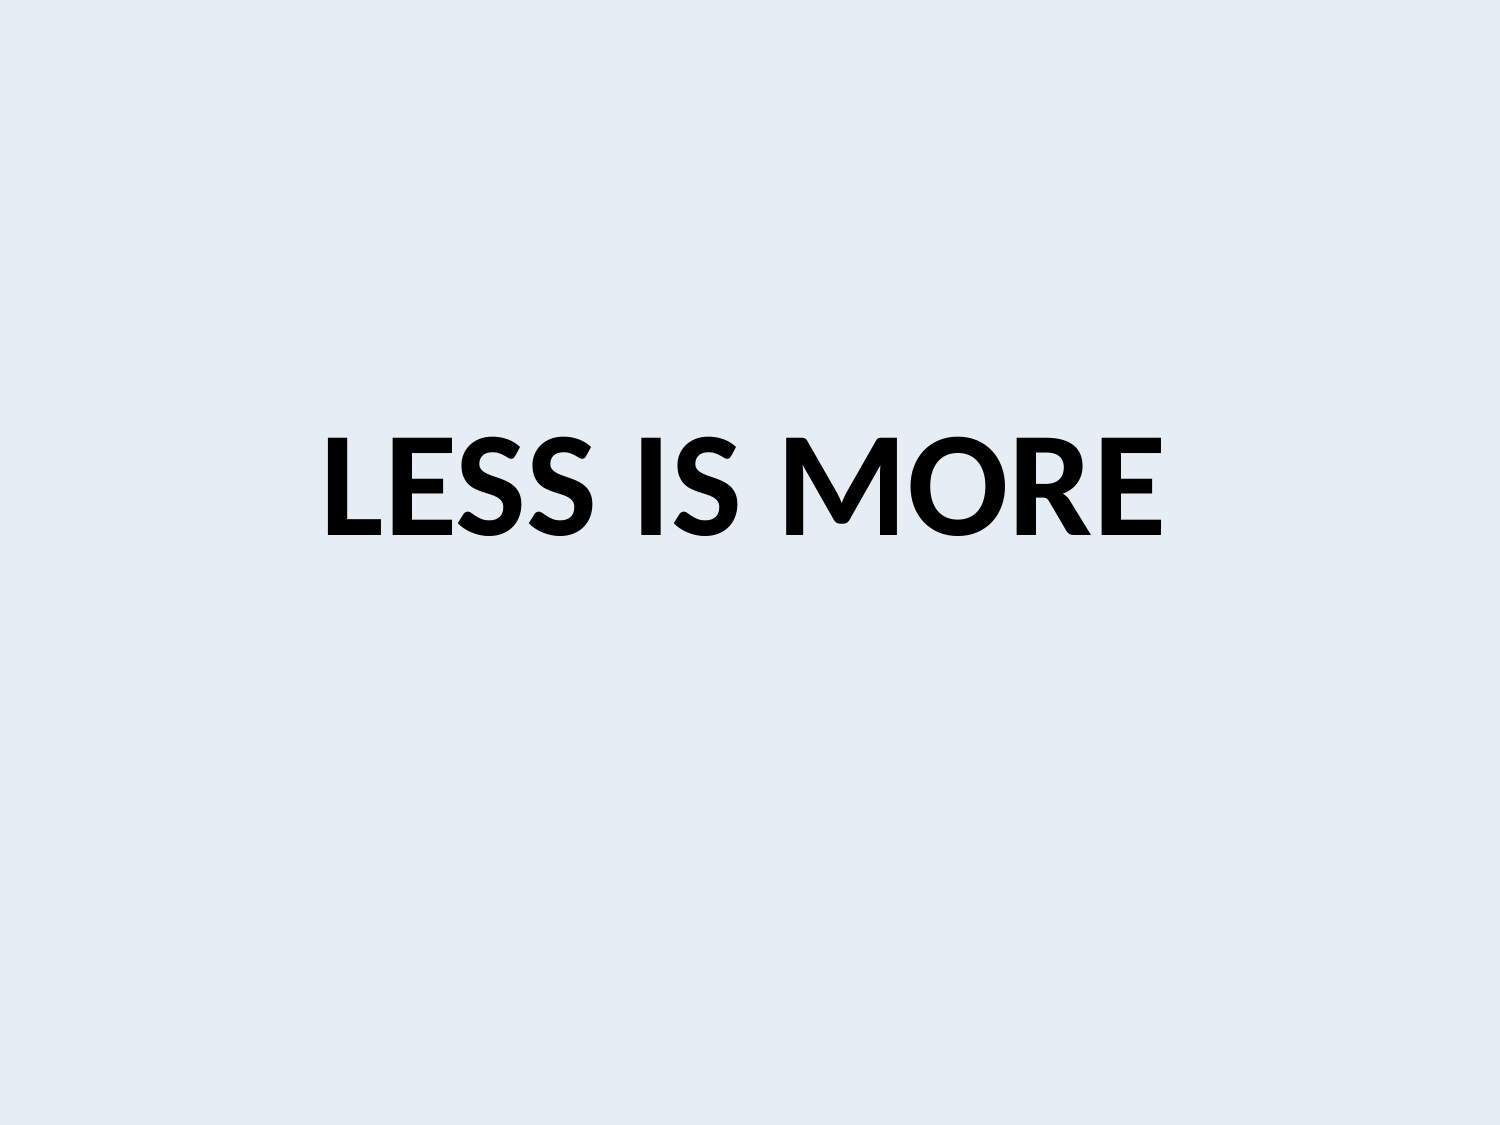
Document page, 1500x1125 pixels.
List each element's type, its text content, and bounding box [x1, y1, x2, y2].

text_box LESS IS MORE [305, 370, 1183, 574]
